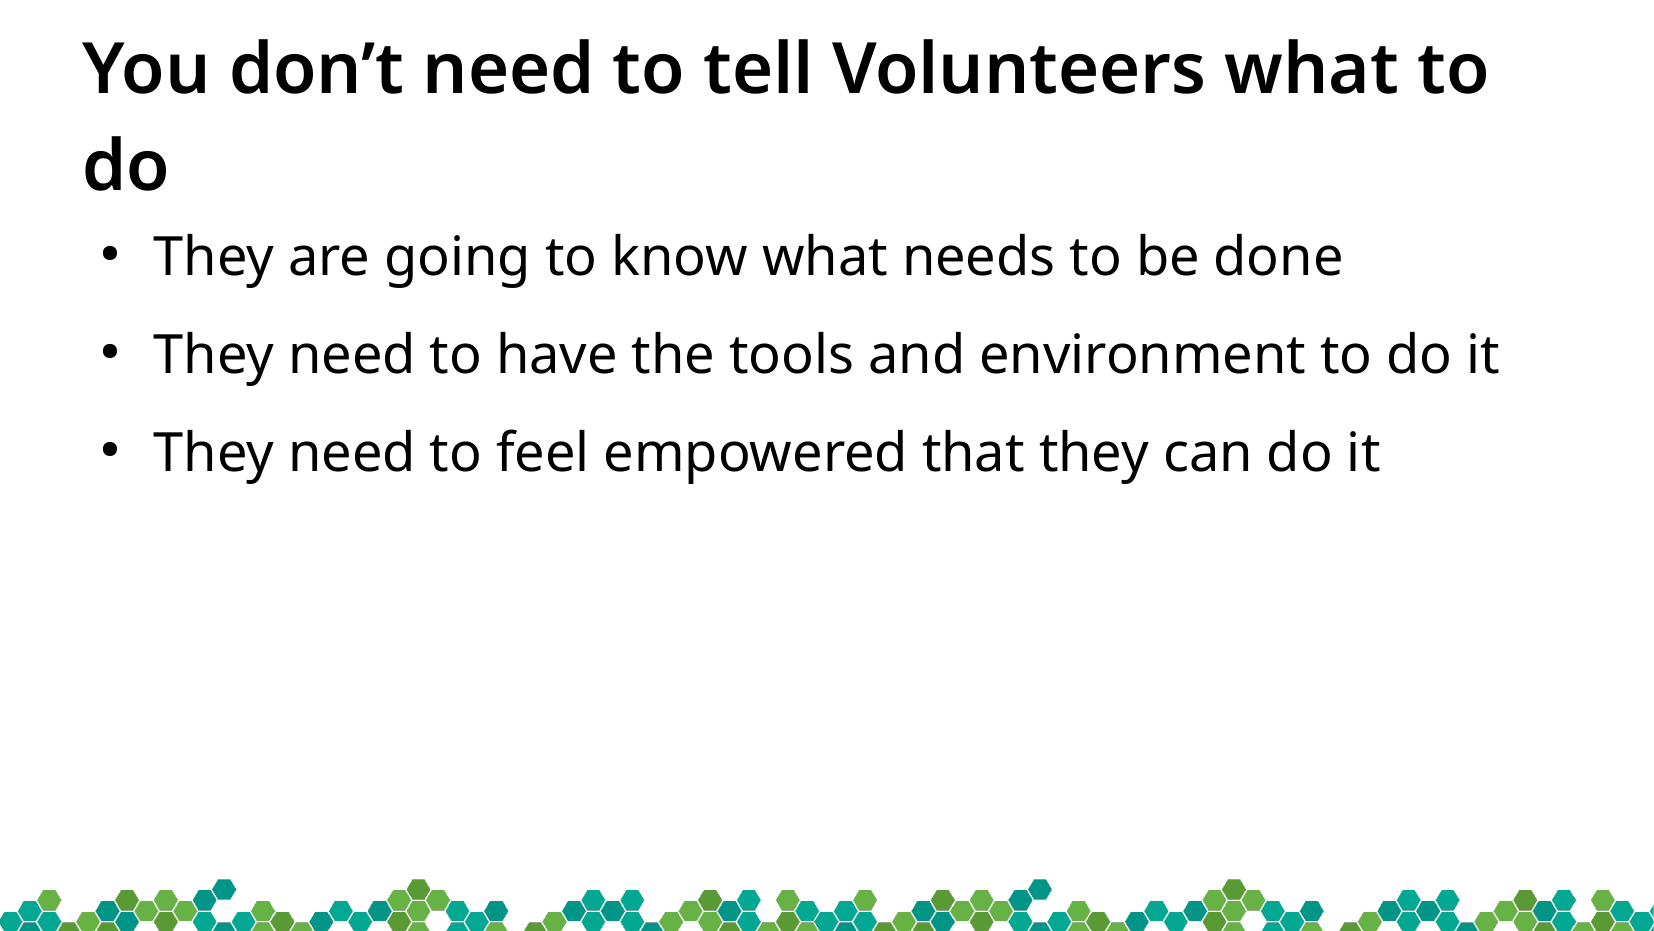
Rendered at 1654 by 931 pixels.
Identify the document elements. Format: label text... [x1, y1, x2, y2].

title You don’t need to tell Volunteers what to do [82, 37, 1571, 193]
picture [0, 871, 1654, 931]
list They are going to know what needs to be done They need to have the tools and environment to do it They need to feel empowered that they can do it [82, 217, 1571, 758]
